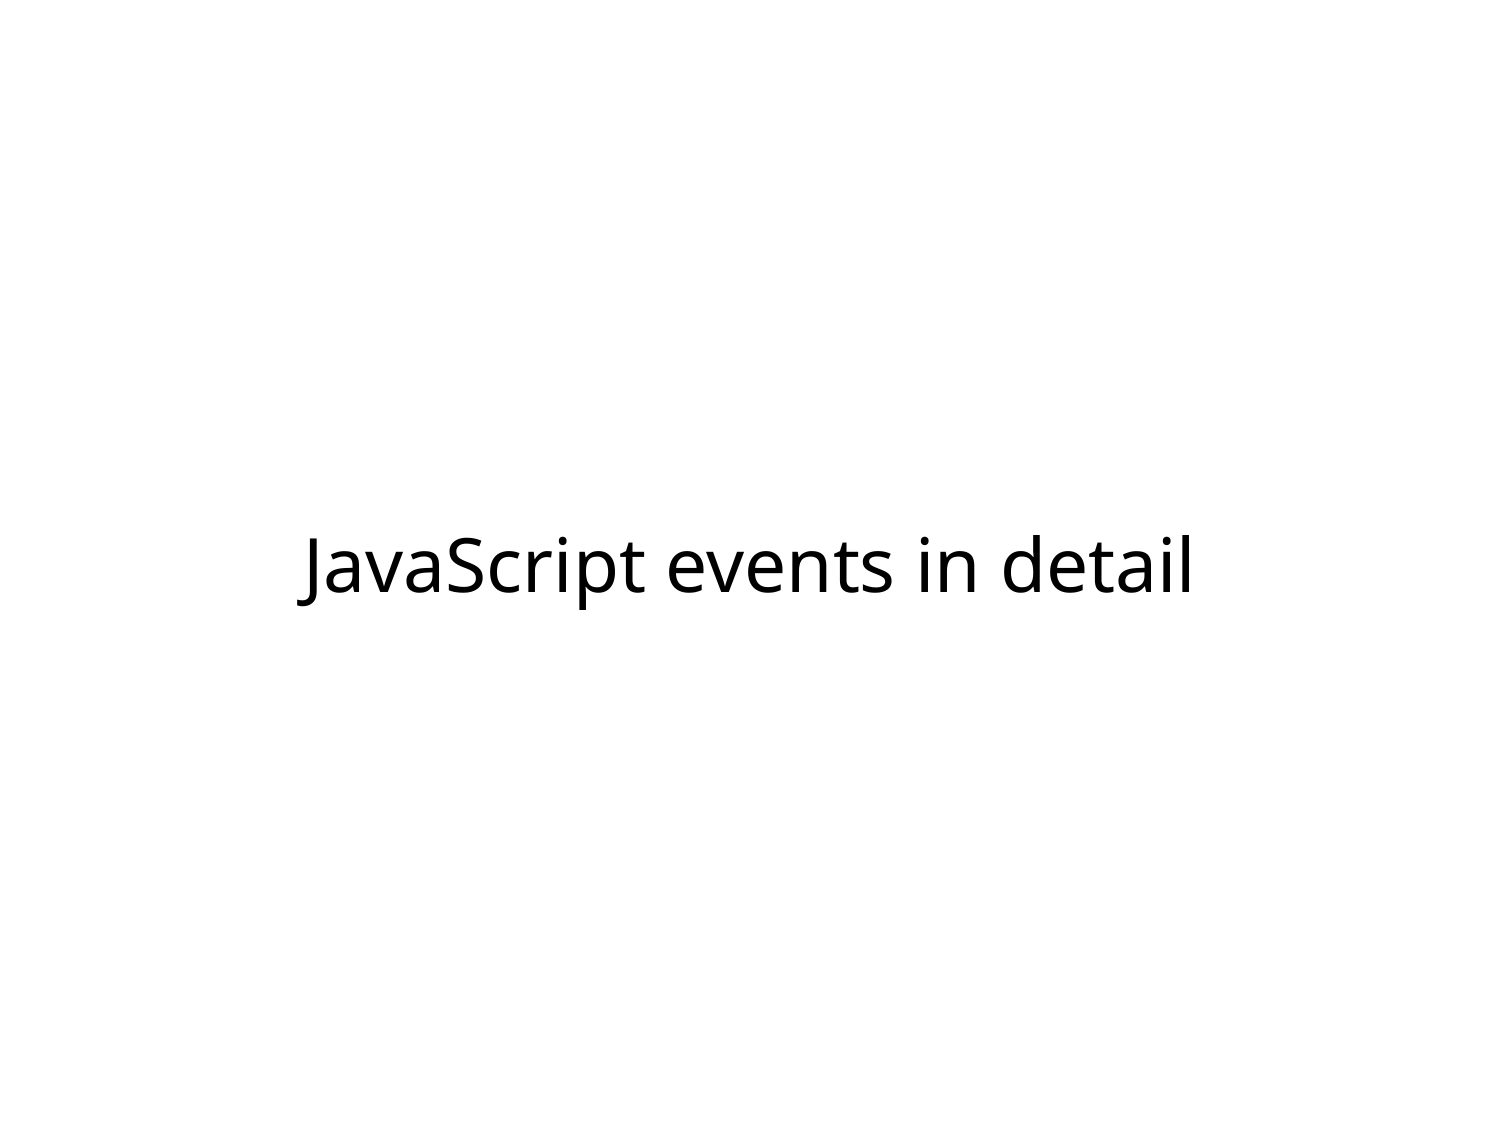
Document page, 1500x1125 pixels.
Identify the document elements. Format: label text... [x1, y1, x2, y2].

title JavaScript events in detail [51, 470, 1449, 655]
